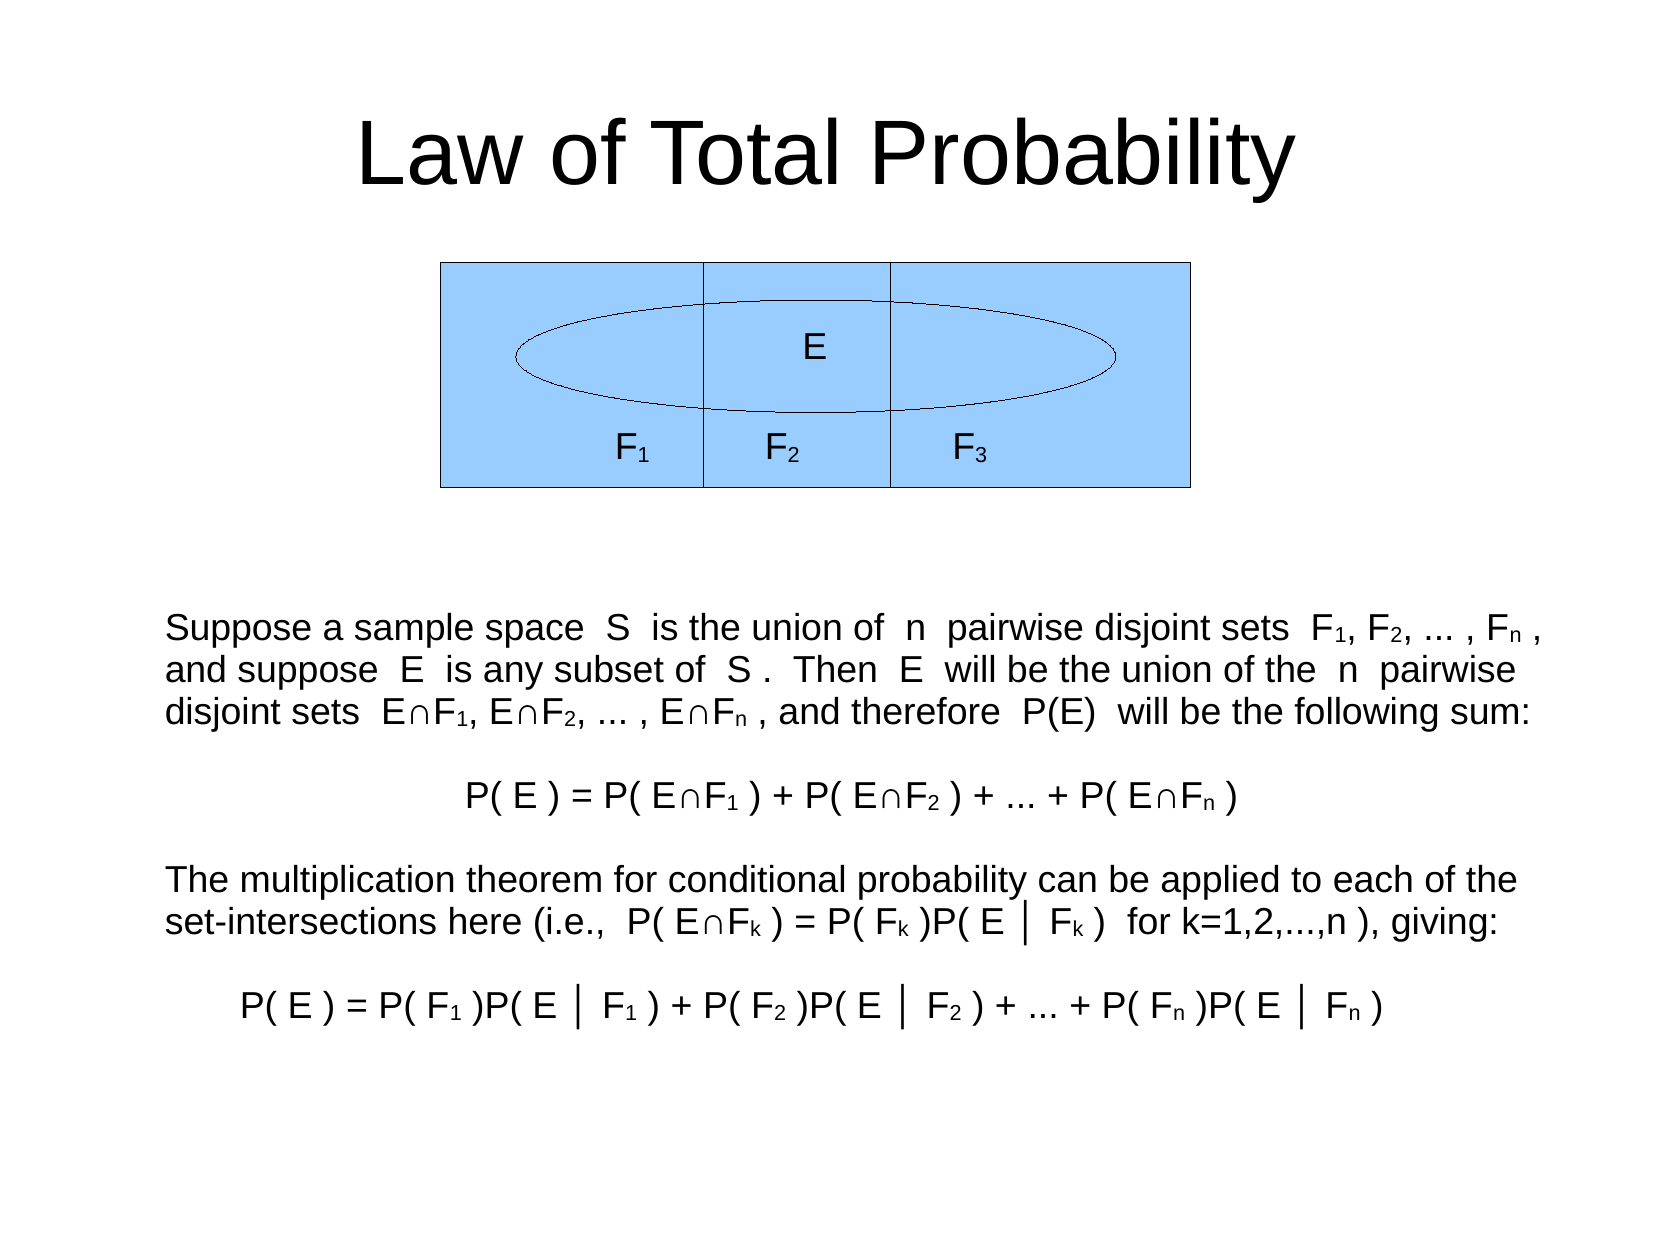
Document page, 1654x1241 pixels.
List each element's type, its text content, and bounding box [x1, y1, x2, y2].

text_box [440, 262, 1191, 488]
text_box Suppose a sample space S is the union of n pairwise disjoint sets F1, F2, ... , Fn , and suppose E is any subset of S . Then E will be the union of the n pairwise disjoint sets E∩F1, E∩F2, ... , E∩Fn , and therefore P(E) will be the following sum: P( E ) = P( E∩F1 ) + P( E∩F2 ) + ... + P( E∩Fn ) The multiplication theorem for conditional probability can be applied to each of the set-intersections here (i.e., P( E∩Fk ) = P( Fk )P( E │ Fk ) for k=1,2,...,n ), giving: P( E ) = P( F1 )P( E │ F1 ) + P( F2 )P( E │ F2 ) + ... + P( Fn )P( E │ Fn ) [150, 598, 1558, 1096]
text_box F1 [600, 418, 665, 488]
title Law of Total Probability [82, 56, 1571, 250]
text_box F3 [937, 418, 1013, 488]
text_box F2 [750, 418, 815, 488]
text_box E [787, 318, 843, 376]
